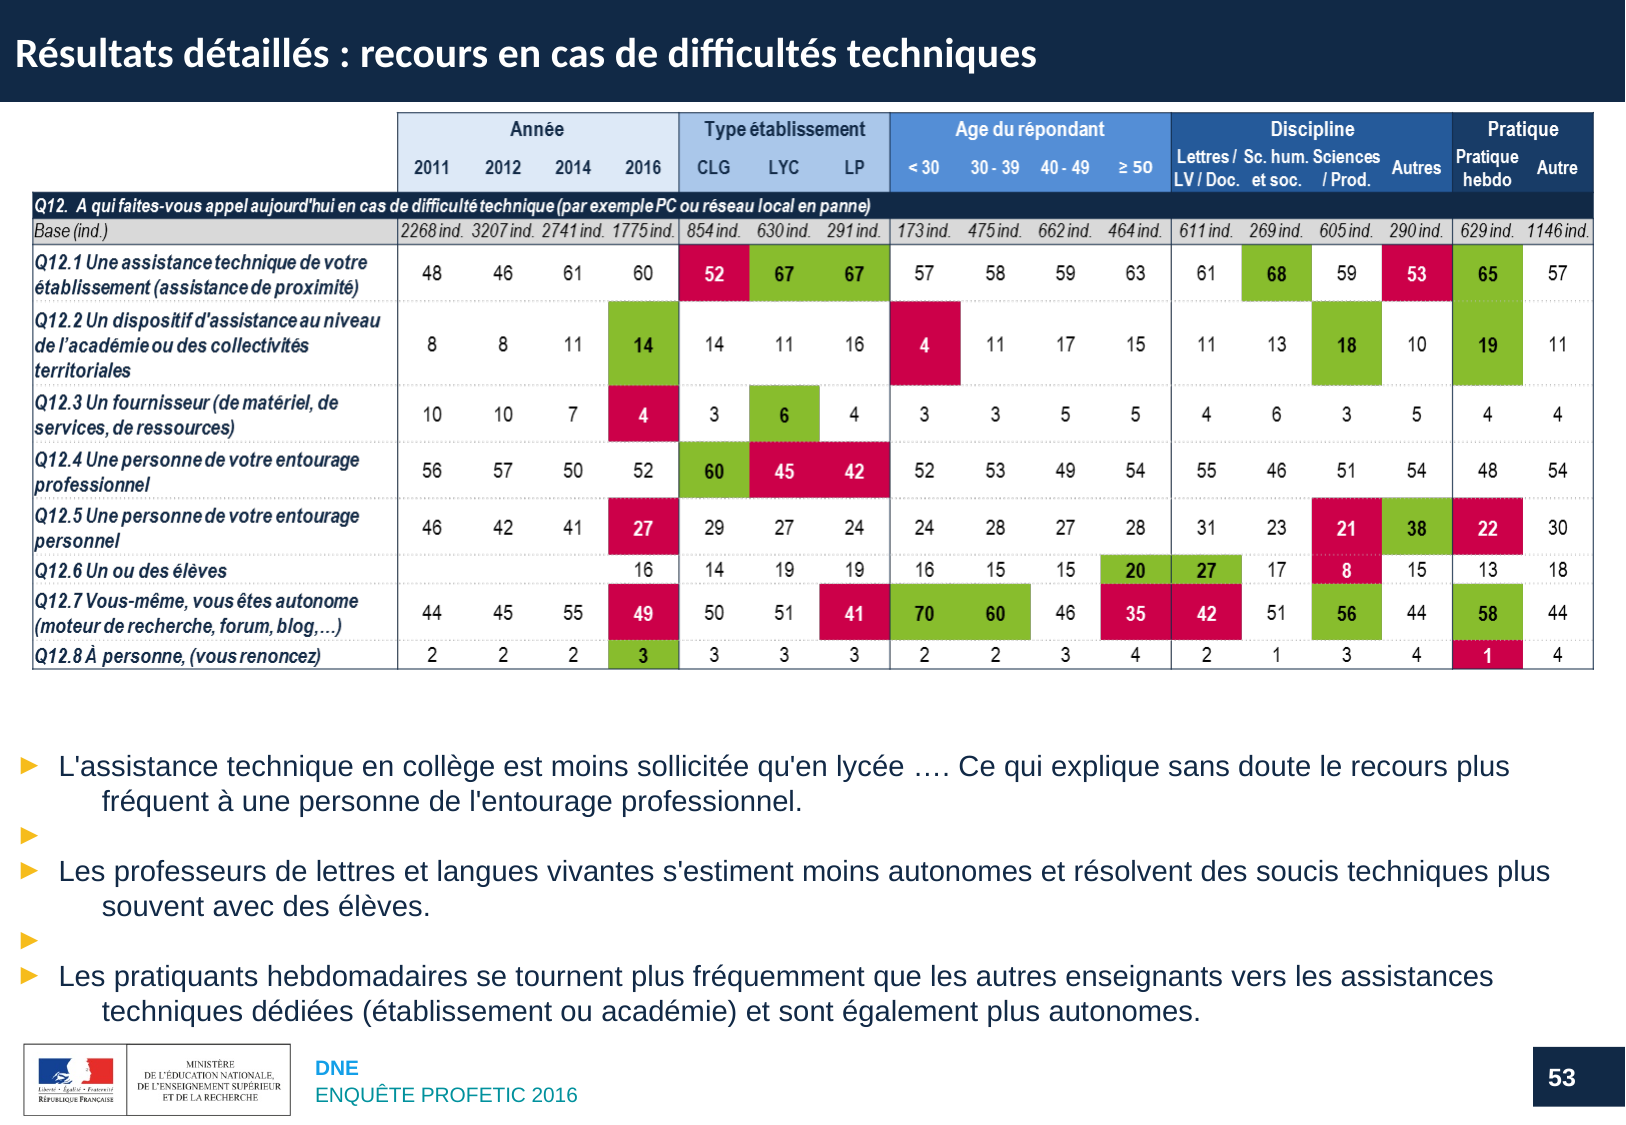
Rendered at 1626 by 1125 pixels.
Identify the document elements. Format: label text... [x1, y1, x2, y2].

text_box L'assistance technique en collège est moins sollicitée qu'en lycée …. Ce qui explique sans doute le recours plus fréquent à une personne de l'entourage professionnel. Les professeurs de lettres et langues vivantes s'estiment moins autonomes et résolvent des soucis techniques plus souvent avec des élèves. Les pratiquants hebdomadaires se tournent plus fréquemment que les autres enseignants vers les assistances techniques dédiées (établissement ou académie) et sont également plus autonomes. [0, 739, 1625, 1038]
text_box 53 [1533, 1046, 1625, 1107]
title Résultats détaillés : recours en cas de difficultés techniques [0, 0, 1625, 102]
picture [32, 109, 1594, 681]
